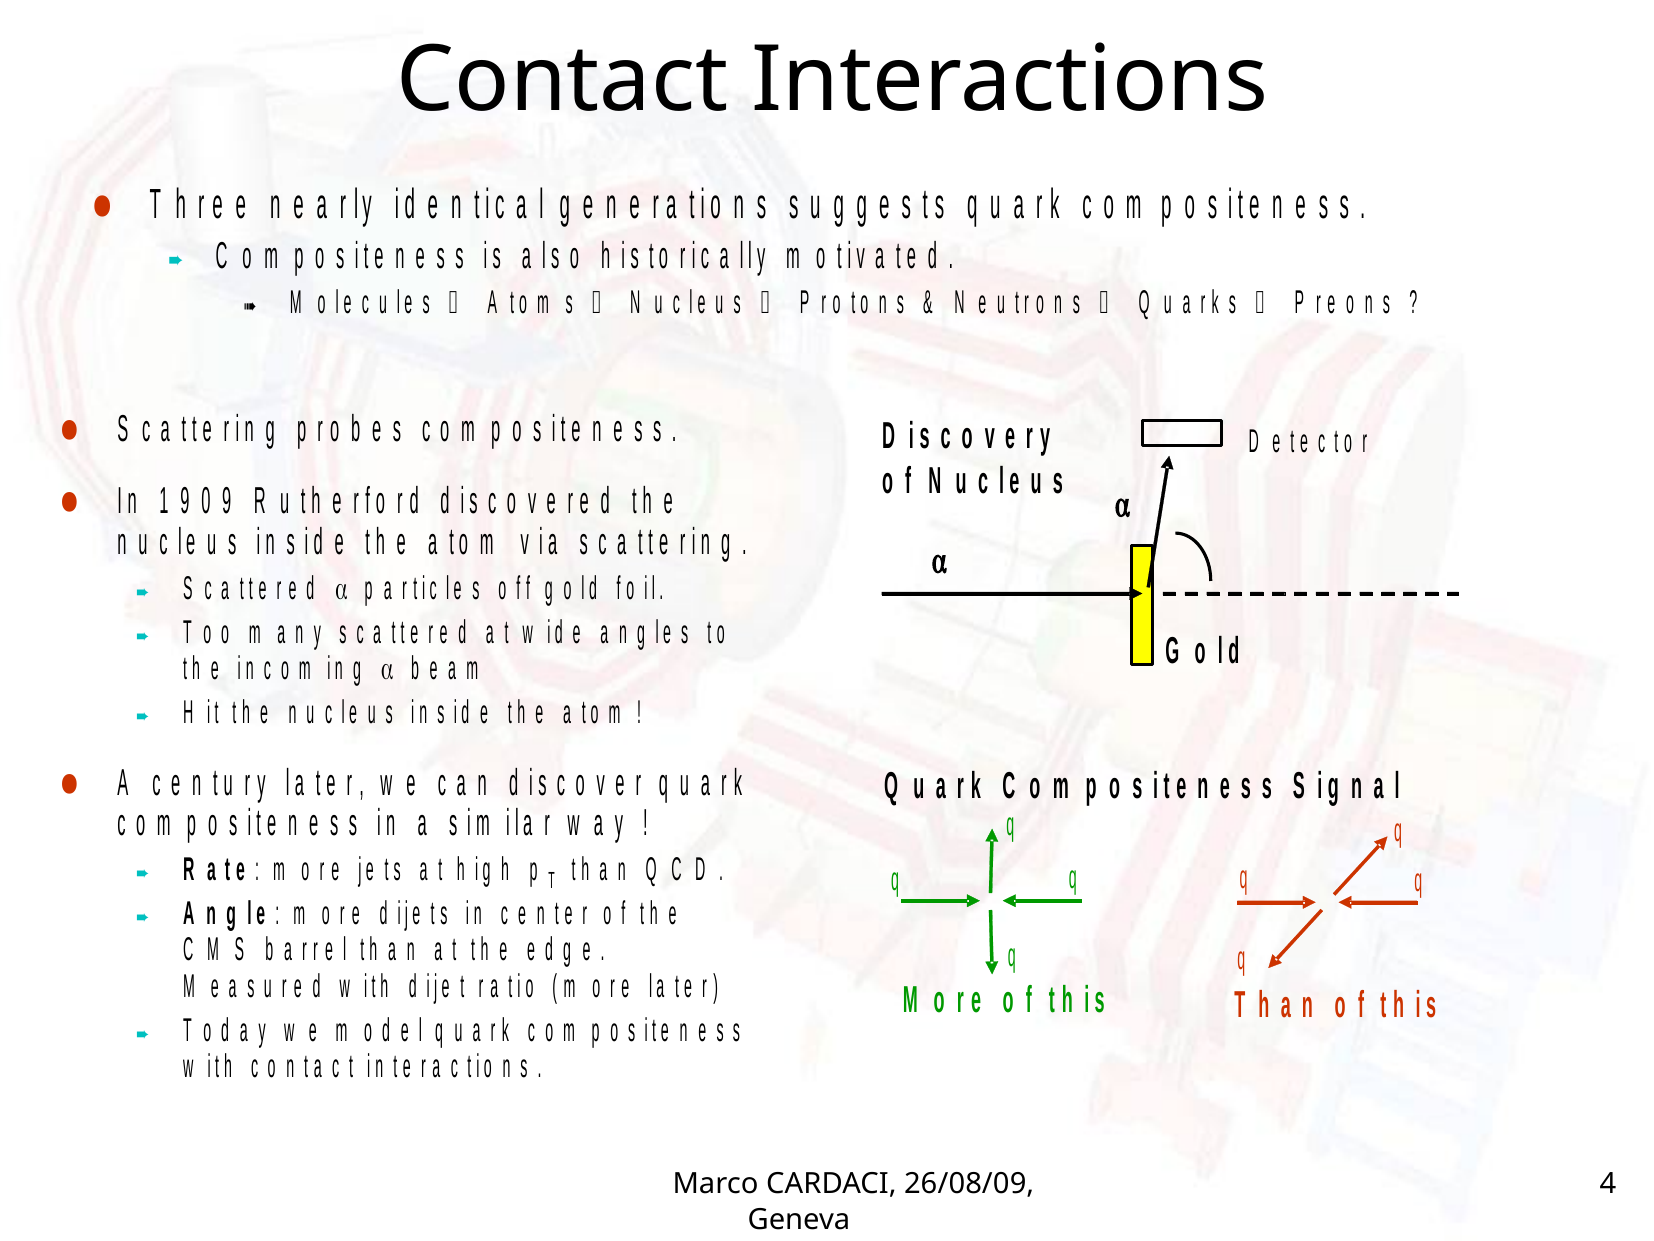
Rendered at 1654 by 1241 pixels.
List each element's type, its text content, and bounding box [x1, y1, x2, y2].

text_box 4 [1584, 1157, 1650, 1213]
title Contact Interactions [157, 26, 1508, 146]
text_box Marco CARDACI, 26/08/09, Geneva [657, 1157, 1078, 1213]
picture [0, 0, 1654, 1241]
